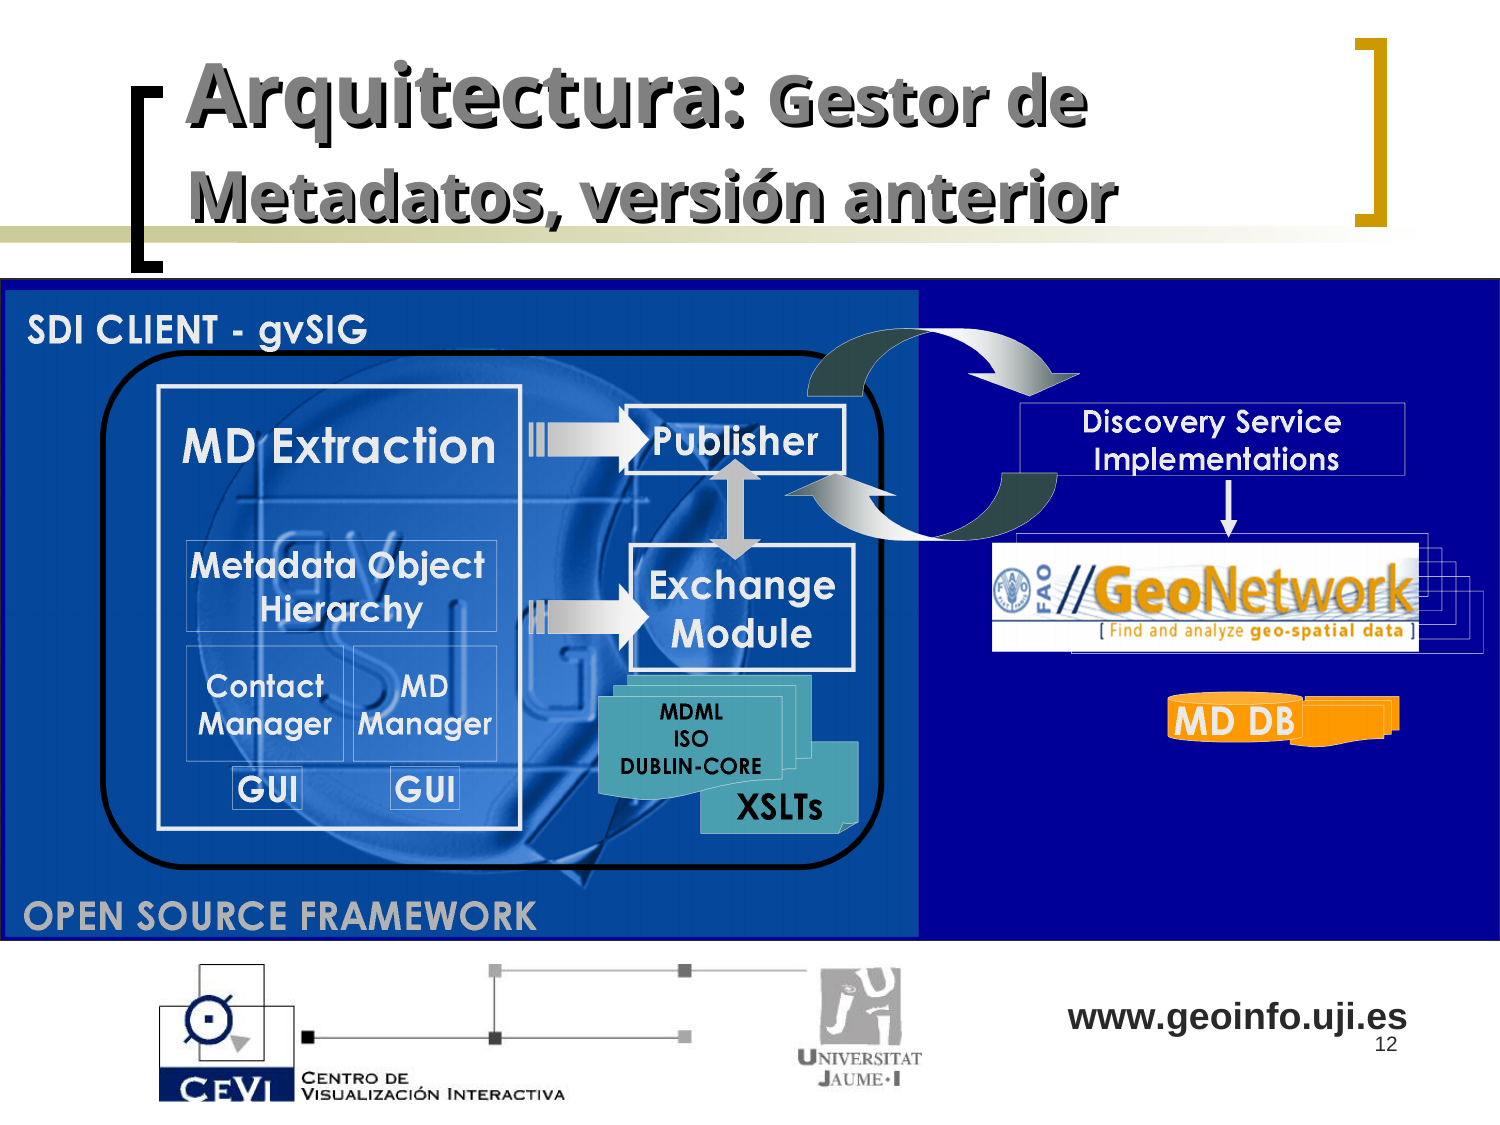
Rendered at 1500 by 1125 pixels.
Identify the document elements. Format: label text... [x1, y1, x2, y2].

picture [5, 290, 1484, 941]
title Arquitectura: Gestor de Metadatos, versión anterior [171, 42, 1346, 247]
text_box [0, 278, 1500, 941]
picture [159, 964, 922, 1102]
